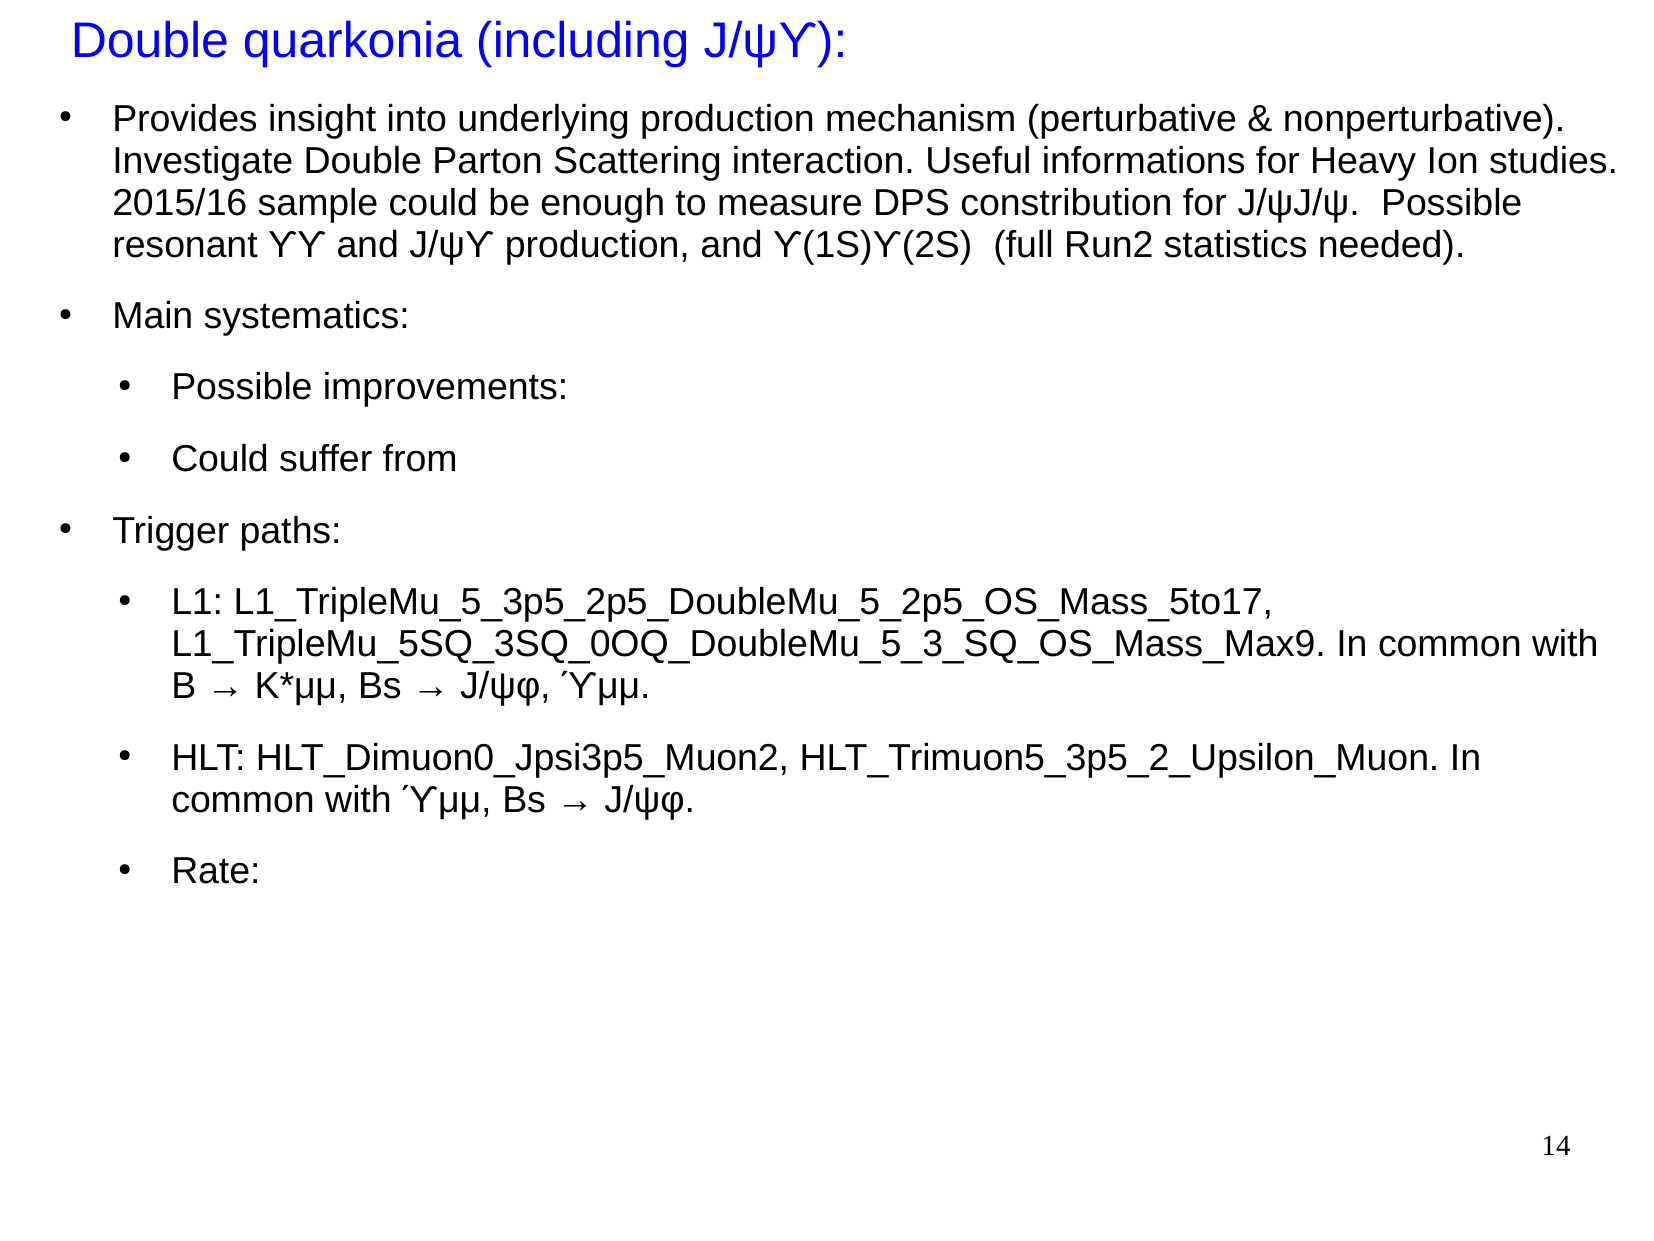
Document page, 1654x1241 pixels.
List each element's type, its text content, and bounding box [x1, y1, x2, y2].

list Double quarkonia (including J/ψϒ): Provides insight into underlying production mechanism (perturbative & nonperturbative). Investigate Double Parton Scattering interaction. Useful informations for Heavy Ion studies. 2015/16 sample could be enough to measure DPS constribution for J/ψJ/ψ. Possible resonant ϒϒ and J/ψϒ production, and ϒ(1S)ϒ(2S) (full Run2 statistics needed). Main systematics: Possible improvements: Could suffer from Trigger paths: L1: L1_TripleMu_5_3p5_2p5_DoubleMu_5_2p5_OS_Mass_5to17, L1_TripleMu_5SQ_3SQ_0OQ_DoubleMu_5_3_SQ_OS_Mass_Max9. In common with B → K*μμ, Bs → J/ψφ, ϓμμ. HLT: HLT_Dimuon0_Jpsi3p5_Muon2, HLT_Trimuon5_3p5_2_Upsilon_Muon. In common with ϓμμ, Bs → J/ψφ. Rate: [0, 11, 1625, 964]
